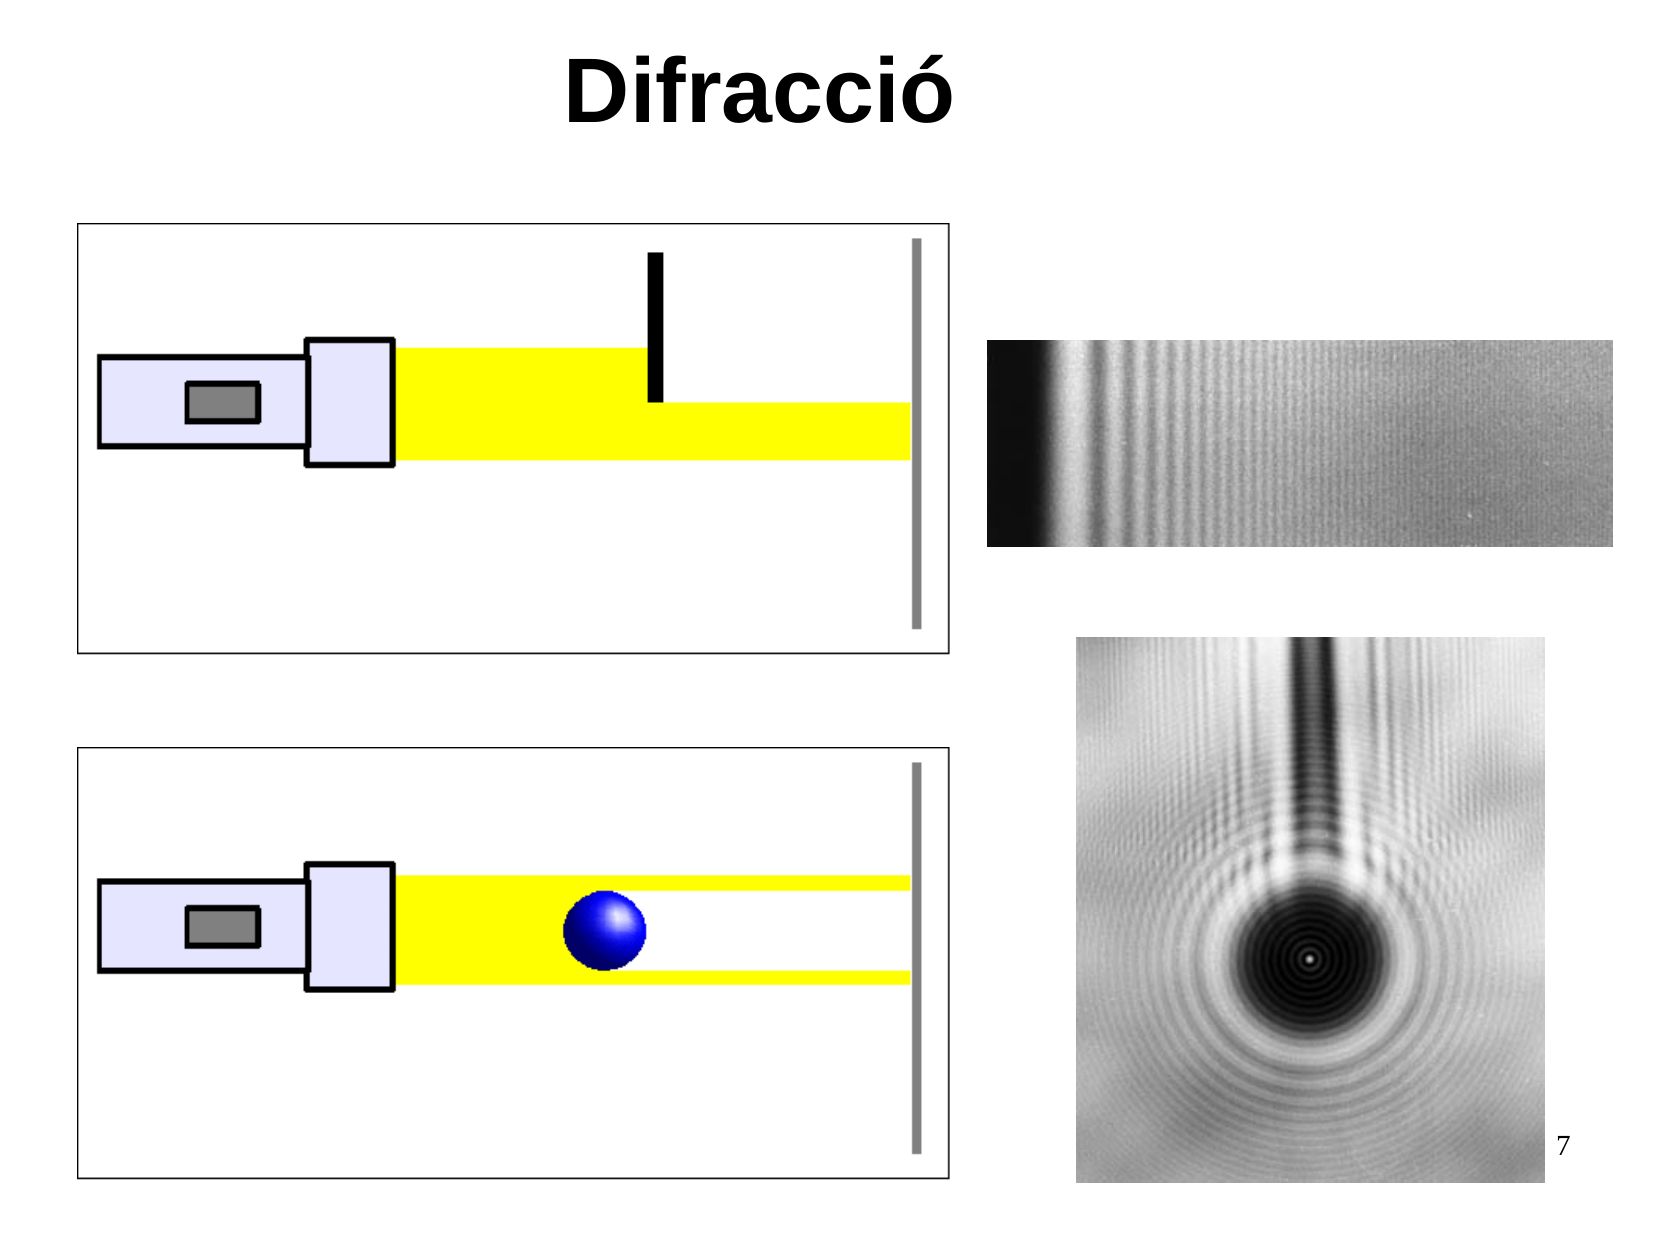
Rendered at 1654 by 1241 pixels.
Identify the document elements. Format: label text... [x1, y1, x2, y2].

picture [77, 747, 953, 1181]
picture [1076, 637, 1545, 1184]
picture [987, 340, 1613, 547]
picture [77, 223, 953, 656]
text_box Difracció [549, 31, 1010, 150]
